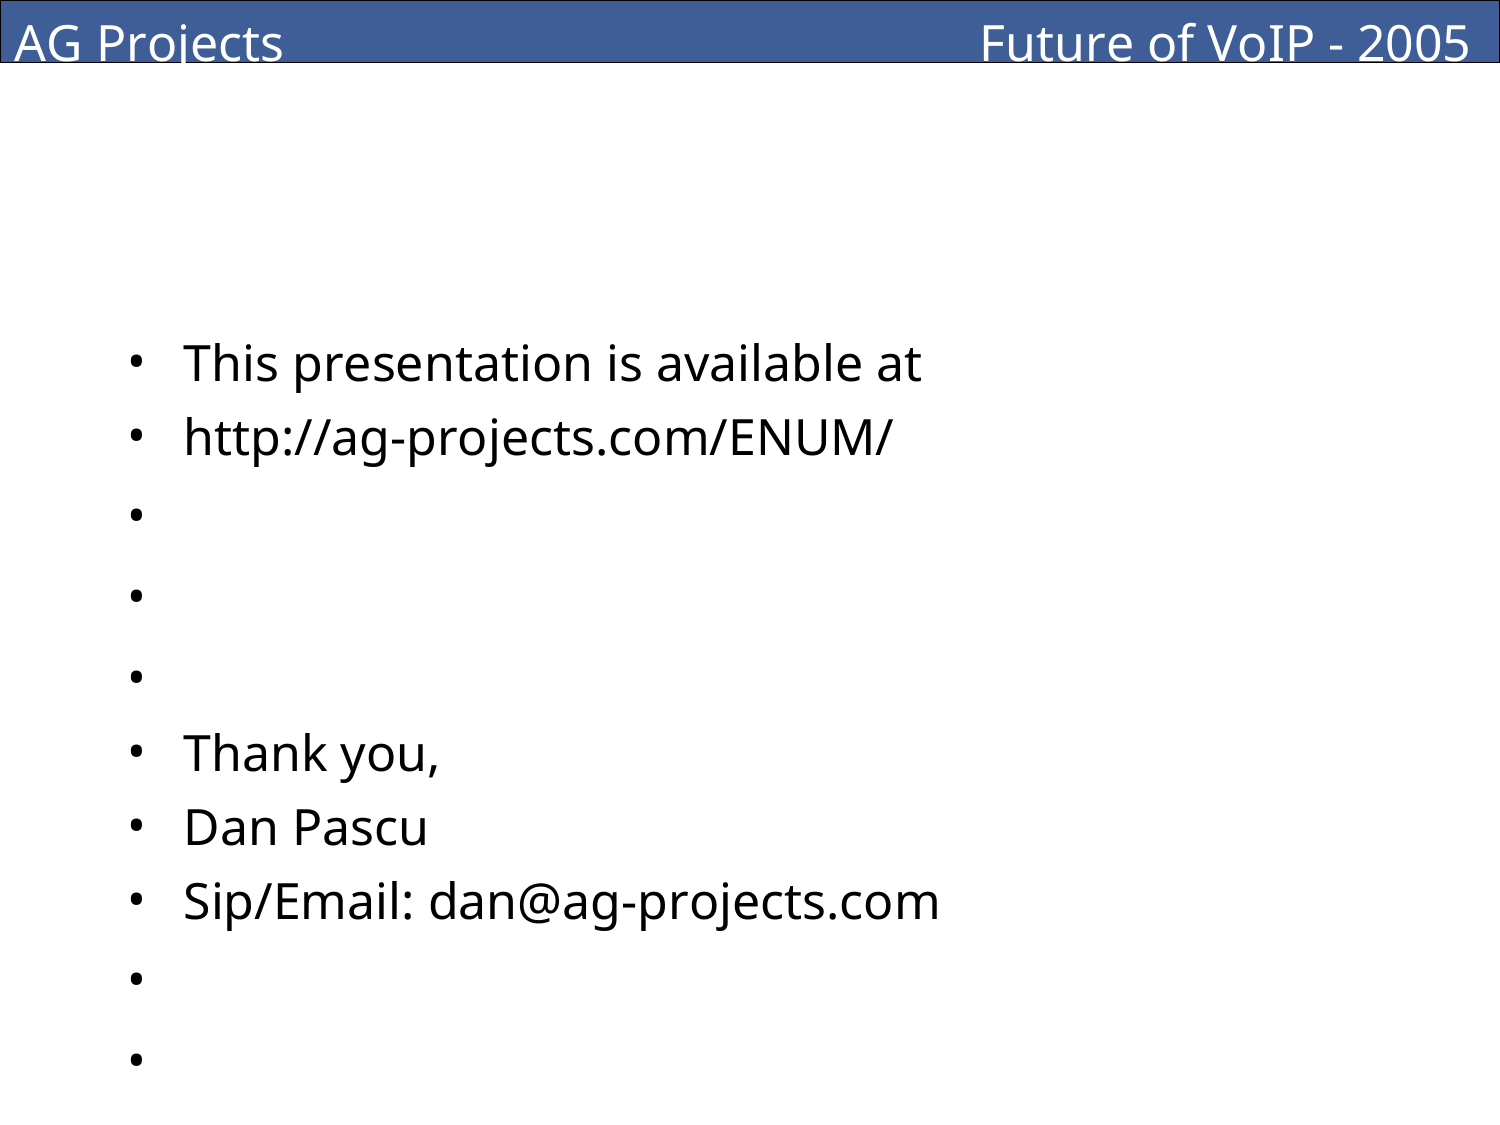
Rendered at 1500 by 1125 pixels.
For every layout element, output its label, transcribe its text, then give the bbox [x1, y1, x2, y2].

list This presentation is available at http://ag-projects.com/ENUM/ Thank you, Dan Pascu Sip/Email: dan@ag-projects.com [112, 324, 1388, 1001]
